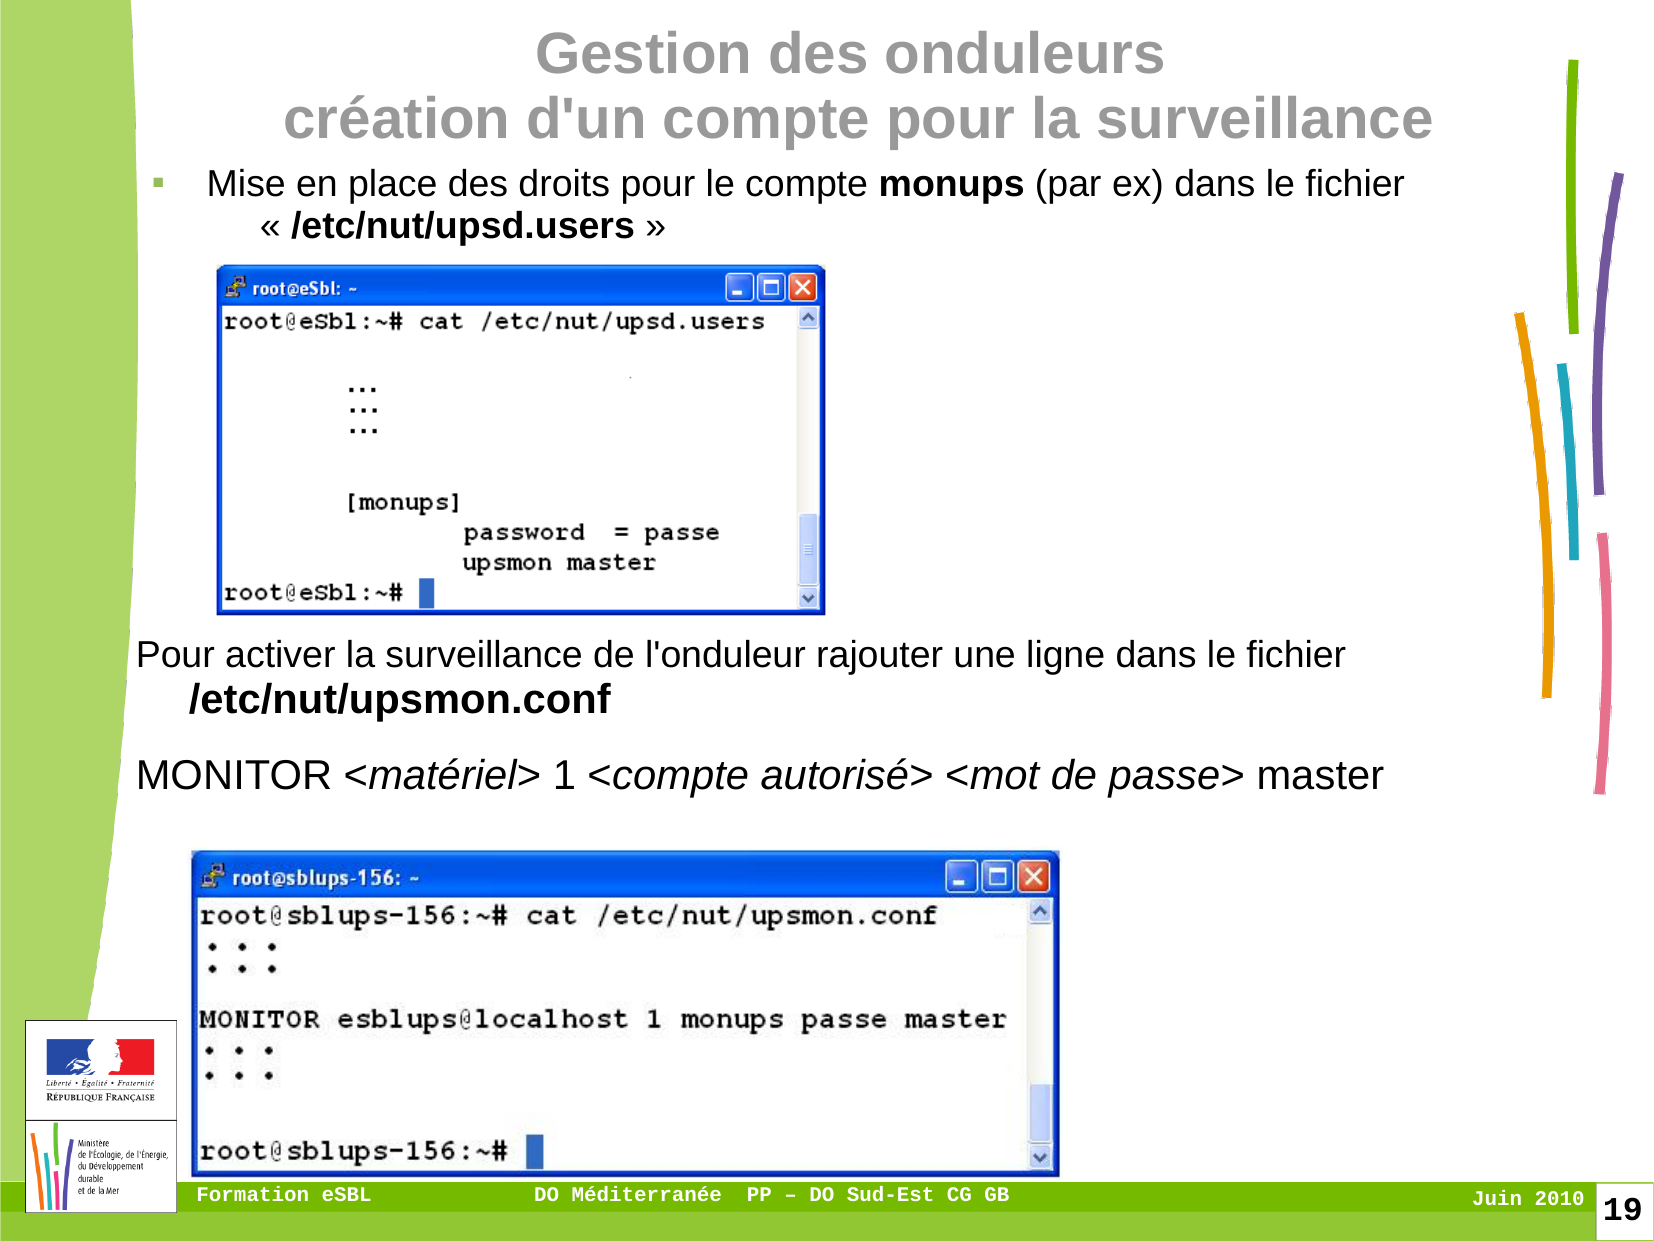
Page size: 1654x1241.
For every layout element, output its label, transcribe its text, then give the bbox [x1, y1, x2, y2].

list Mise en place des droits pour le compte monups (par ex) dans le fichier « /etc/nut/upsd.users » Pour activer la surveillance de l'onduleur rajouter une ligne dans le fichier /etc/nut/upsmon.conf MONITOR <matériel> 1 <compte autorisé> <mot de passe> master [118, 162, 1625, 1182]
picture [0, 0, 1654, 1241]
title Gestion des onduleurs création d'un compte pour la surveillance [152, 20, 1566, 151]
